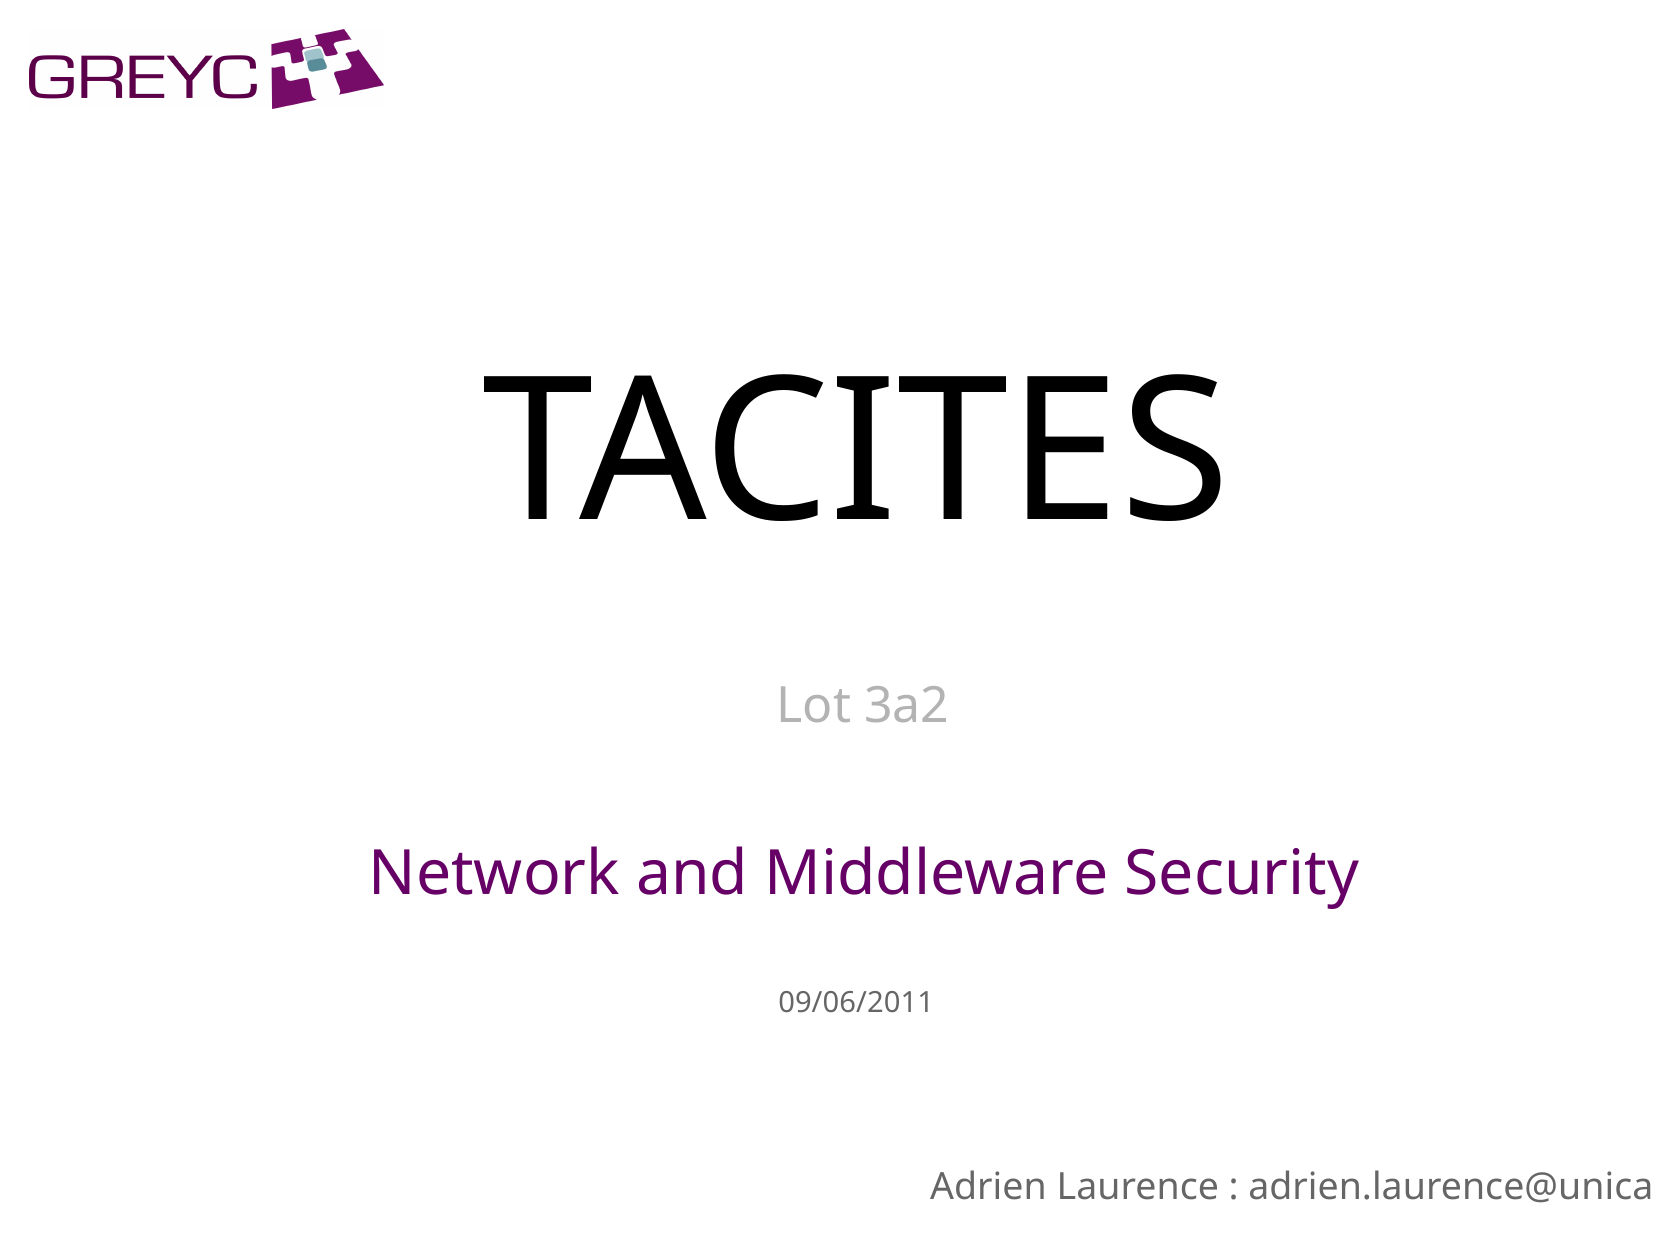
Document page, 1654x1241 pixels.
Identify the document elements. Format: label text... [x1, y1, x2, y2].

text_box Adrien Laurence : adrien.laurence@unicaen.fr [915, 1151, 1622, 1211]
picture [29, 29, 384, 109]
title TACITES Lot 3a2 Network and Middleware Security 09/06/2011 [265, 322, 1447, 1004]
